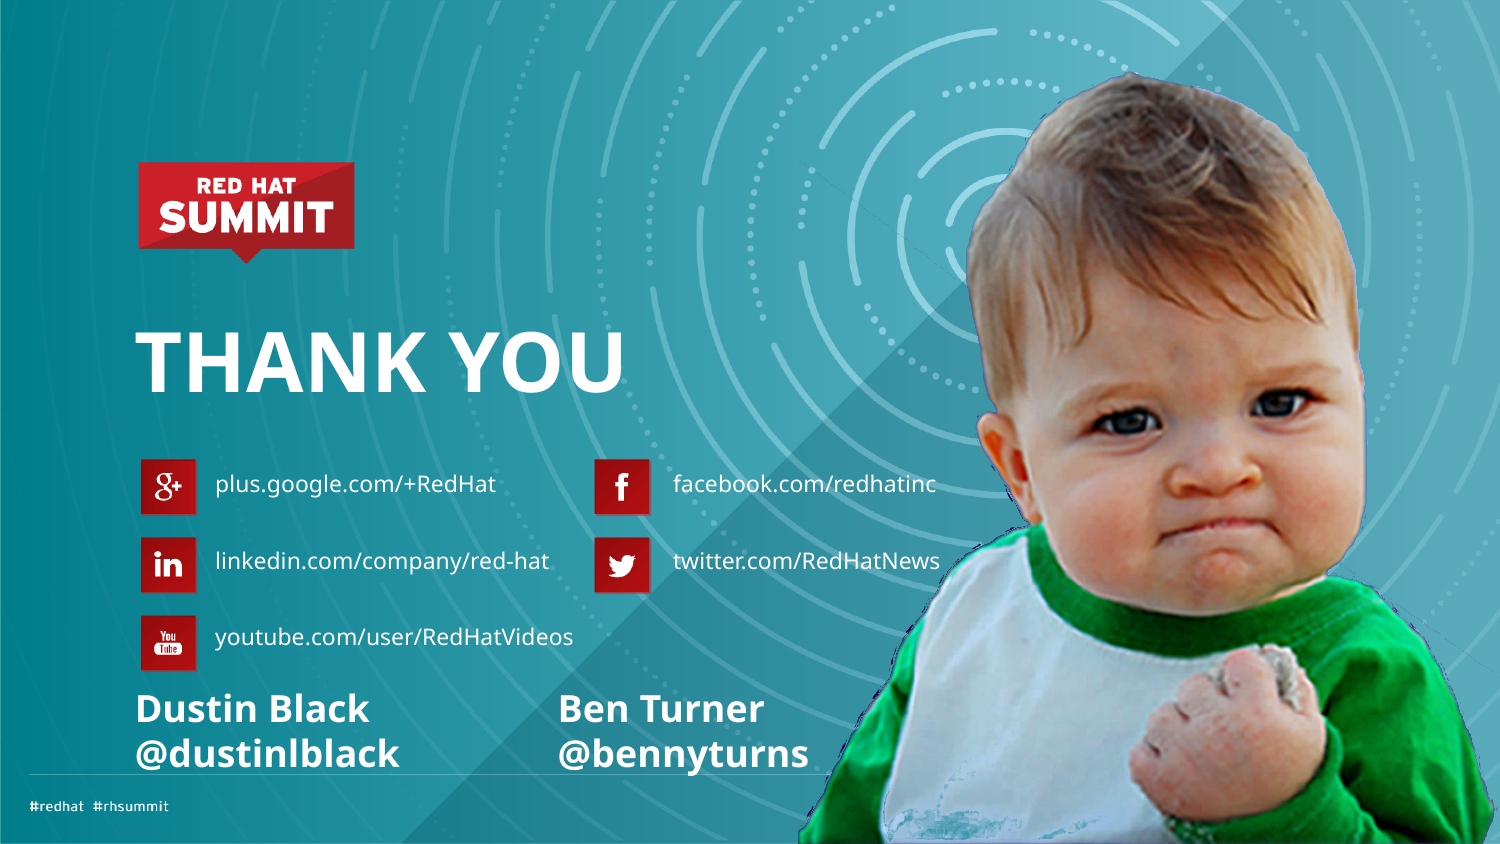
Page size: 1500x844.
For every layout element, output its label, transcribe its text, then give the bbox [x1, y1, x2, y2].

text_box Dustin Black @dustinlblack [120, 669, 542, 794]
text_box facebook.com/redhatinc [658, 458, 797, 510]
text_box plus.google.com/+RedHat [200, 458, 591, 510]
text_box linkedin.com/company/red-hat [200, 535, 591, 586]
picture [0, 0, 1500, 844]
text_box youtube.com/user/RedHatVideos [200, 611, 591, 662]
text_box Ben Turner @bennyturns [542, 669, 946, 794]
text_box twitter.com/RedHatNews [658, 535, 797, 586]
text_box THANK YOU [120, 259, 797, 459]
